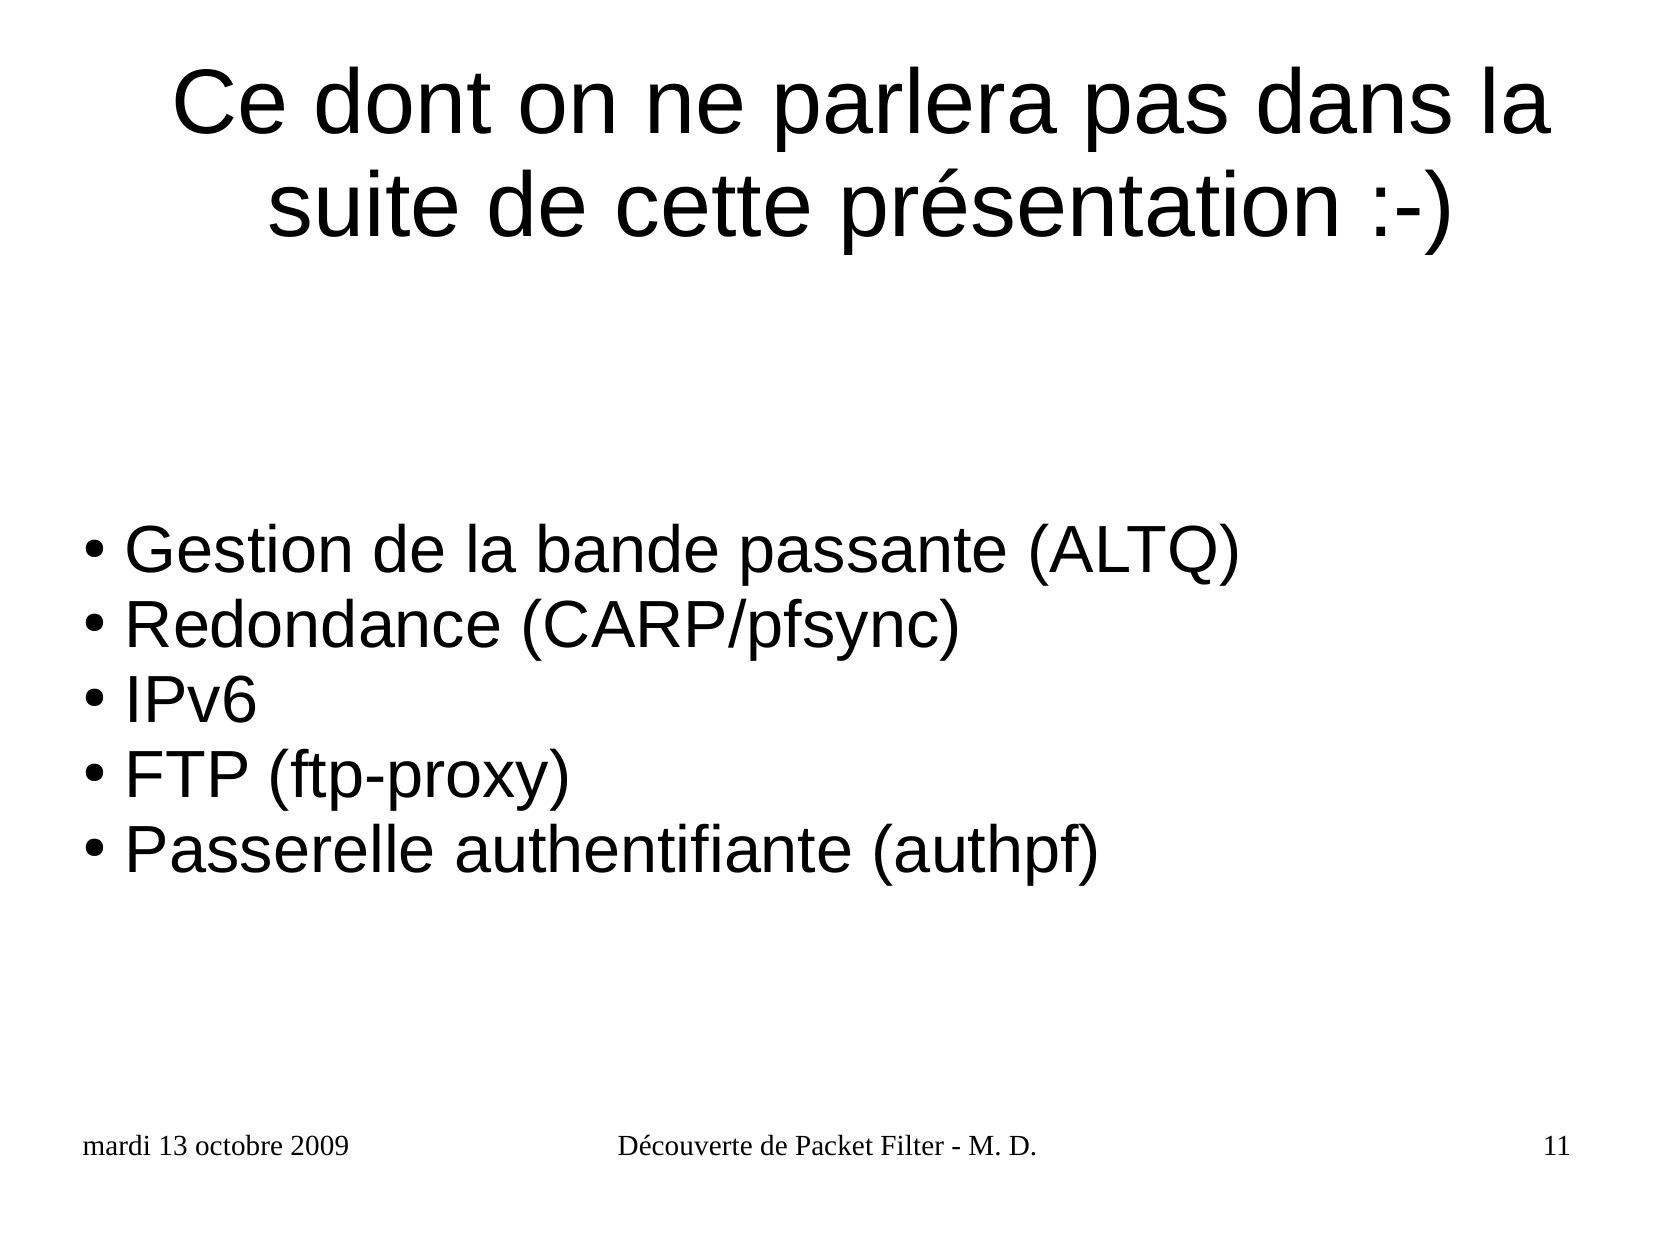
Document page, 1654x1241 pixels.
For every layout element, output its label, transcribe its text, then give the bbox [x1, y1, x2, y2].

subtitle Gestion de la bande passante (ALTQ) Redondance (CARP/pfsync) IPv6 FTP (ftp-proxy) Passerelle authentifiante (authpf) [82, 297, 1571, 1102]
title Ce dont on ne parlera pas dans la suite de cette présentation :-) [82, 50, 1571, 256]
